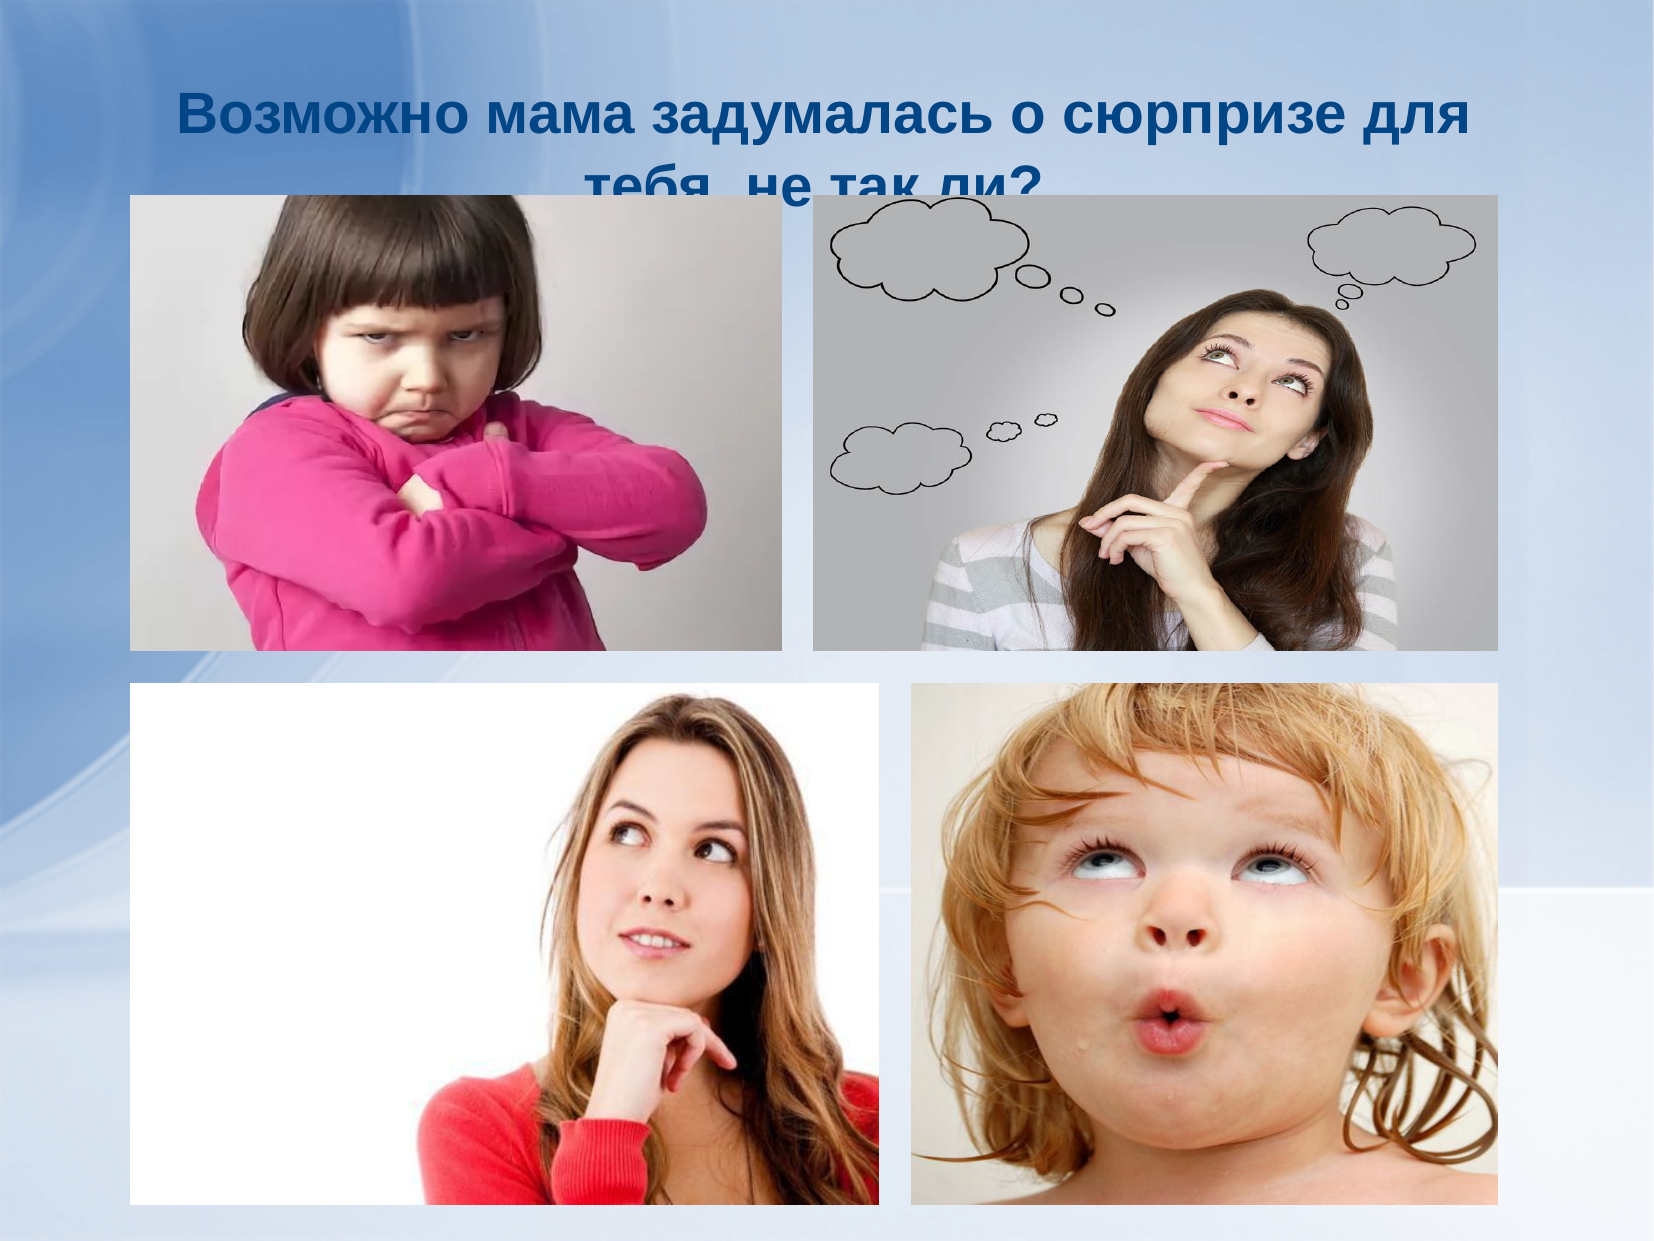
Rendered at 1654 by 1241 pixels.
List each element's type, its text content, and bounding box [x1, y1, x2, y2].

picture [0, 0, 1654, 1241]
title Возможно мама задумалась о сюрпризе для тебя, не так ли? [65, 0, 1563, 277]
